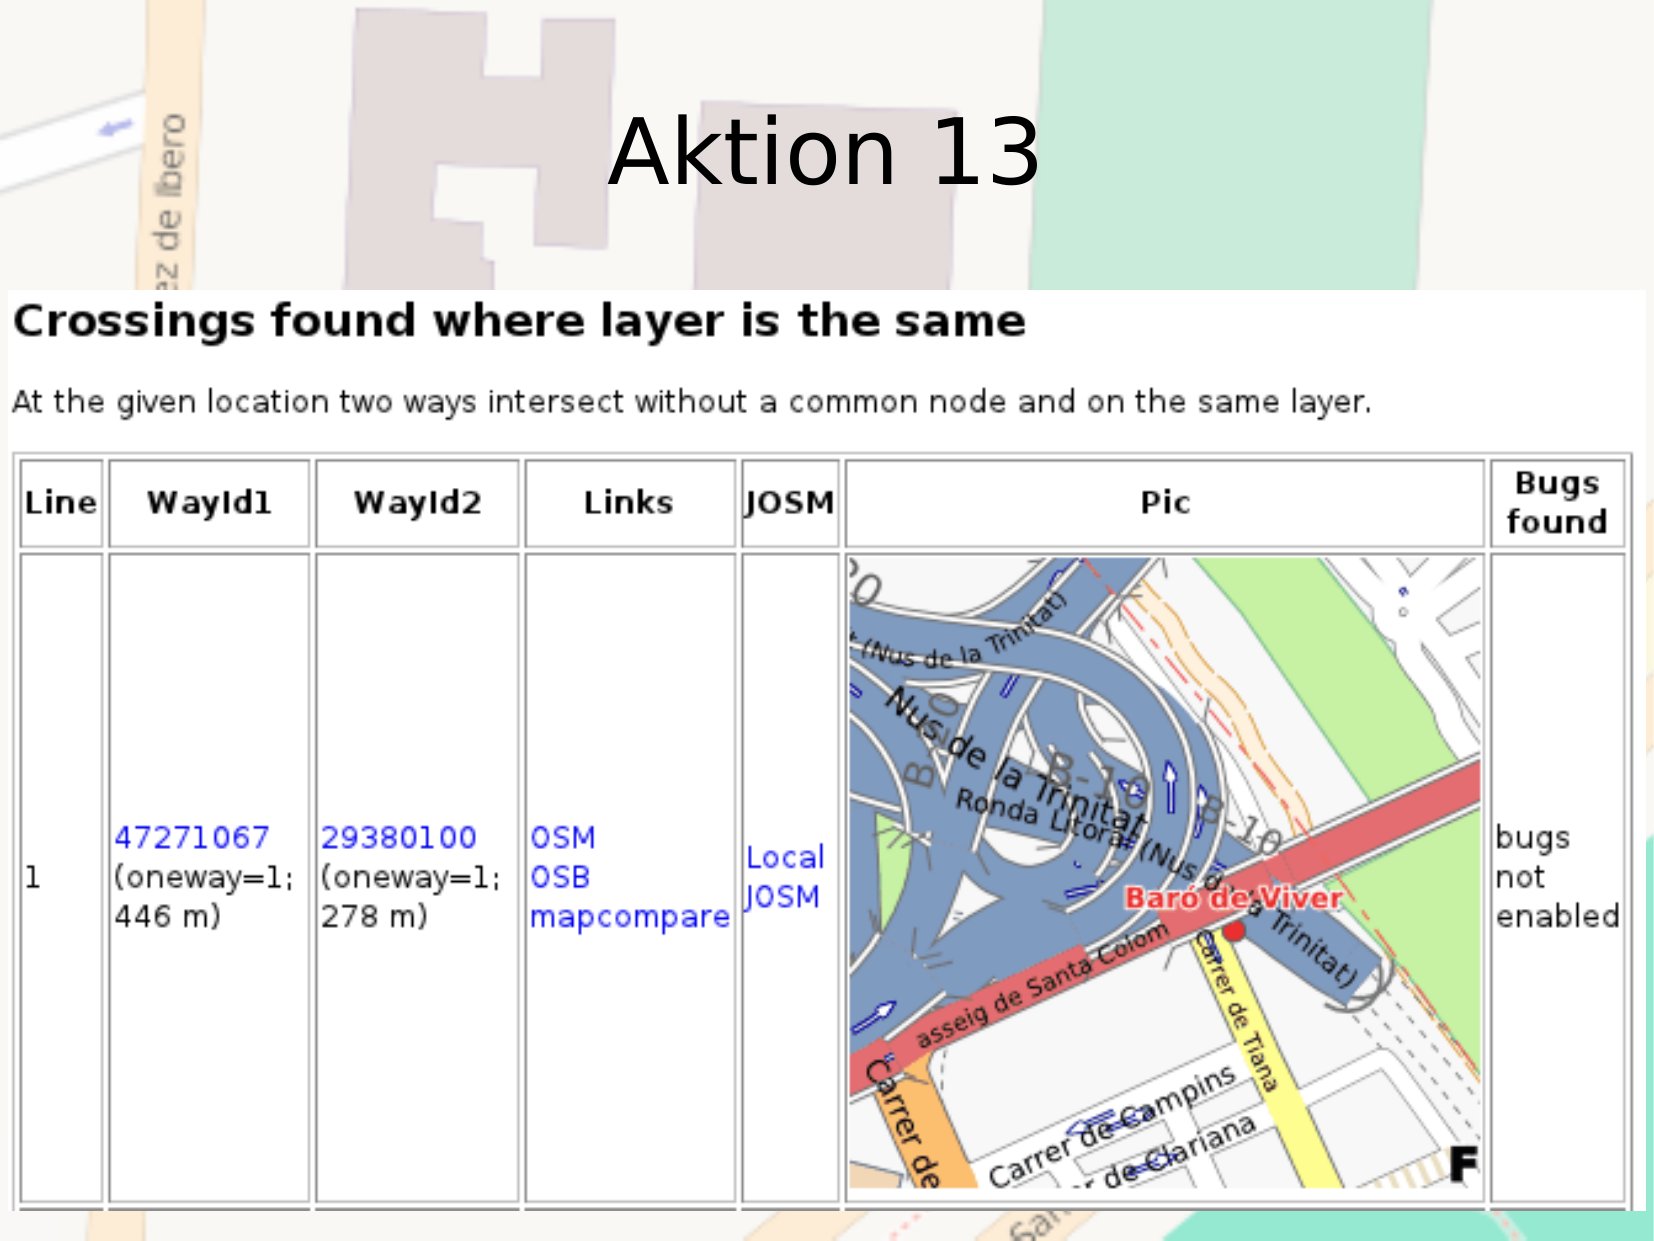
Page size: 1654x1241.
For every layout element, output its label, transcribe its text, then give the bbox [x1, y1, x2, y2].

title Aktion 13 [82, 49, 1571, 257]
picture [8, 290, 1646, 1211]
